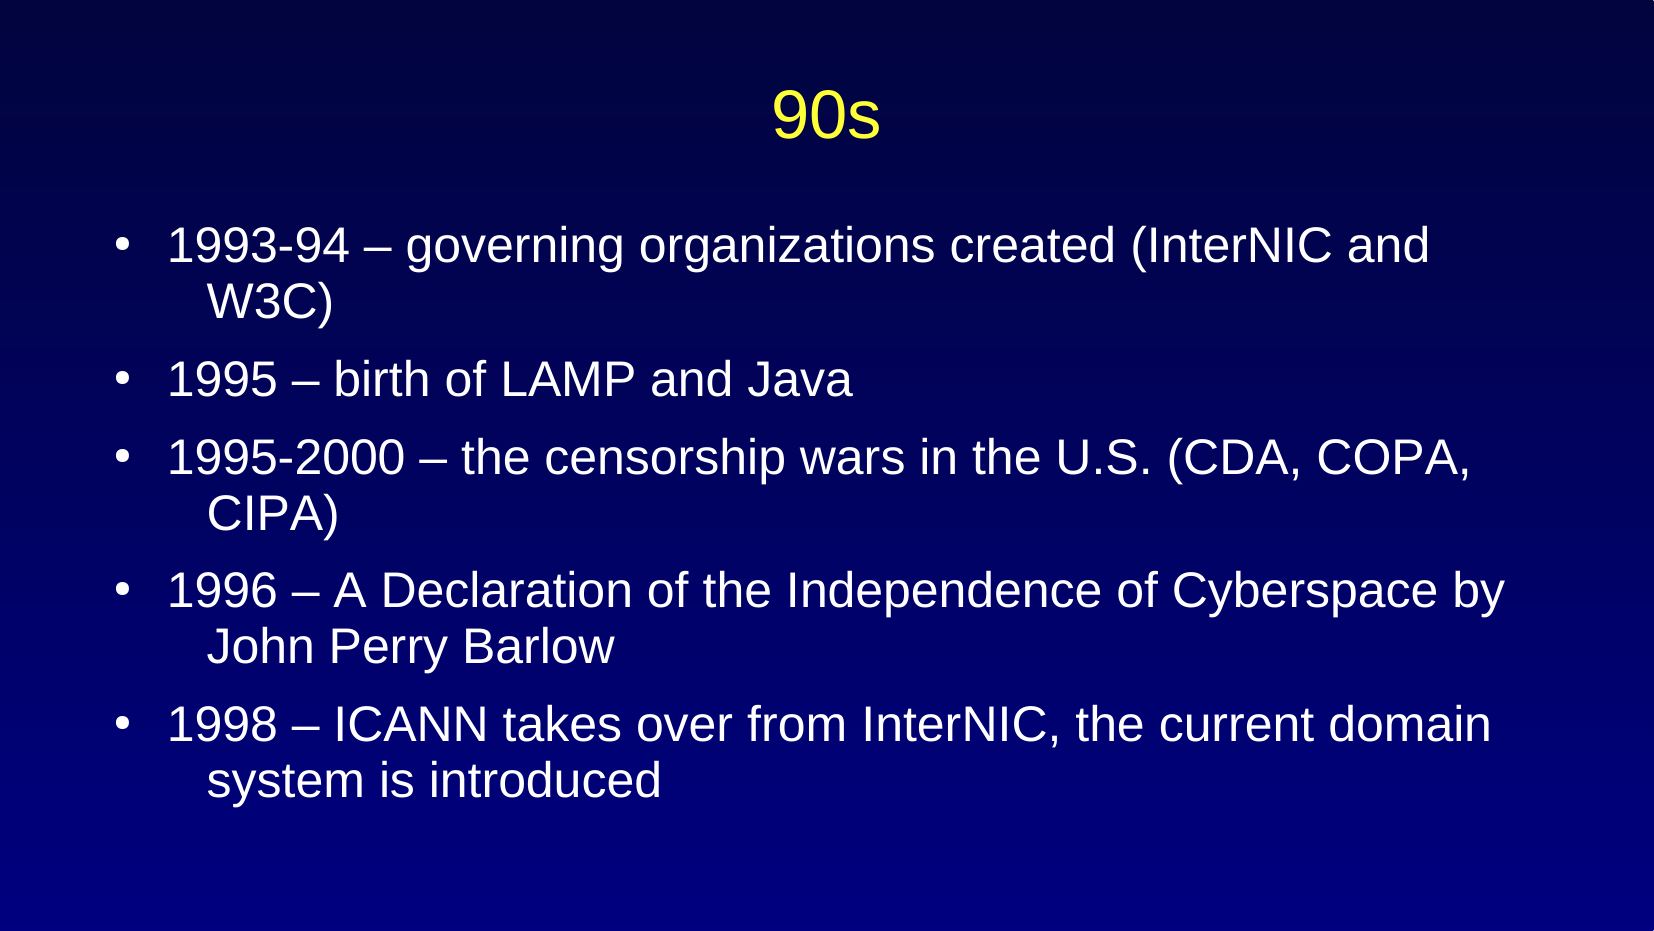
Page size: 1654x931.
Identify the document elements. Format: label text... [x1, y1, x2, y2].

list 1993-94 – governing organizations created (InterNIC and W3C) 1995 – birth of LAMP and Java 1995-2000 – the censorship wars in the U.S. (CDA, COPA, CIPA) 1996 – A Declaration of the Independence of Cyberspace by John Perry Barlow 1998 – ICANN takes over from InterNIC, the current domain system is introduced [82, 217, 1571, 808]
title 90s [82, 37, 1571, 193]
